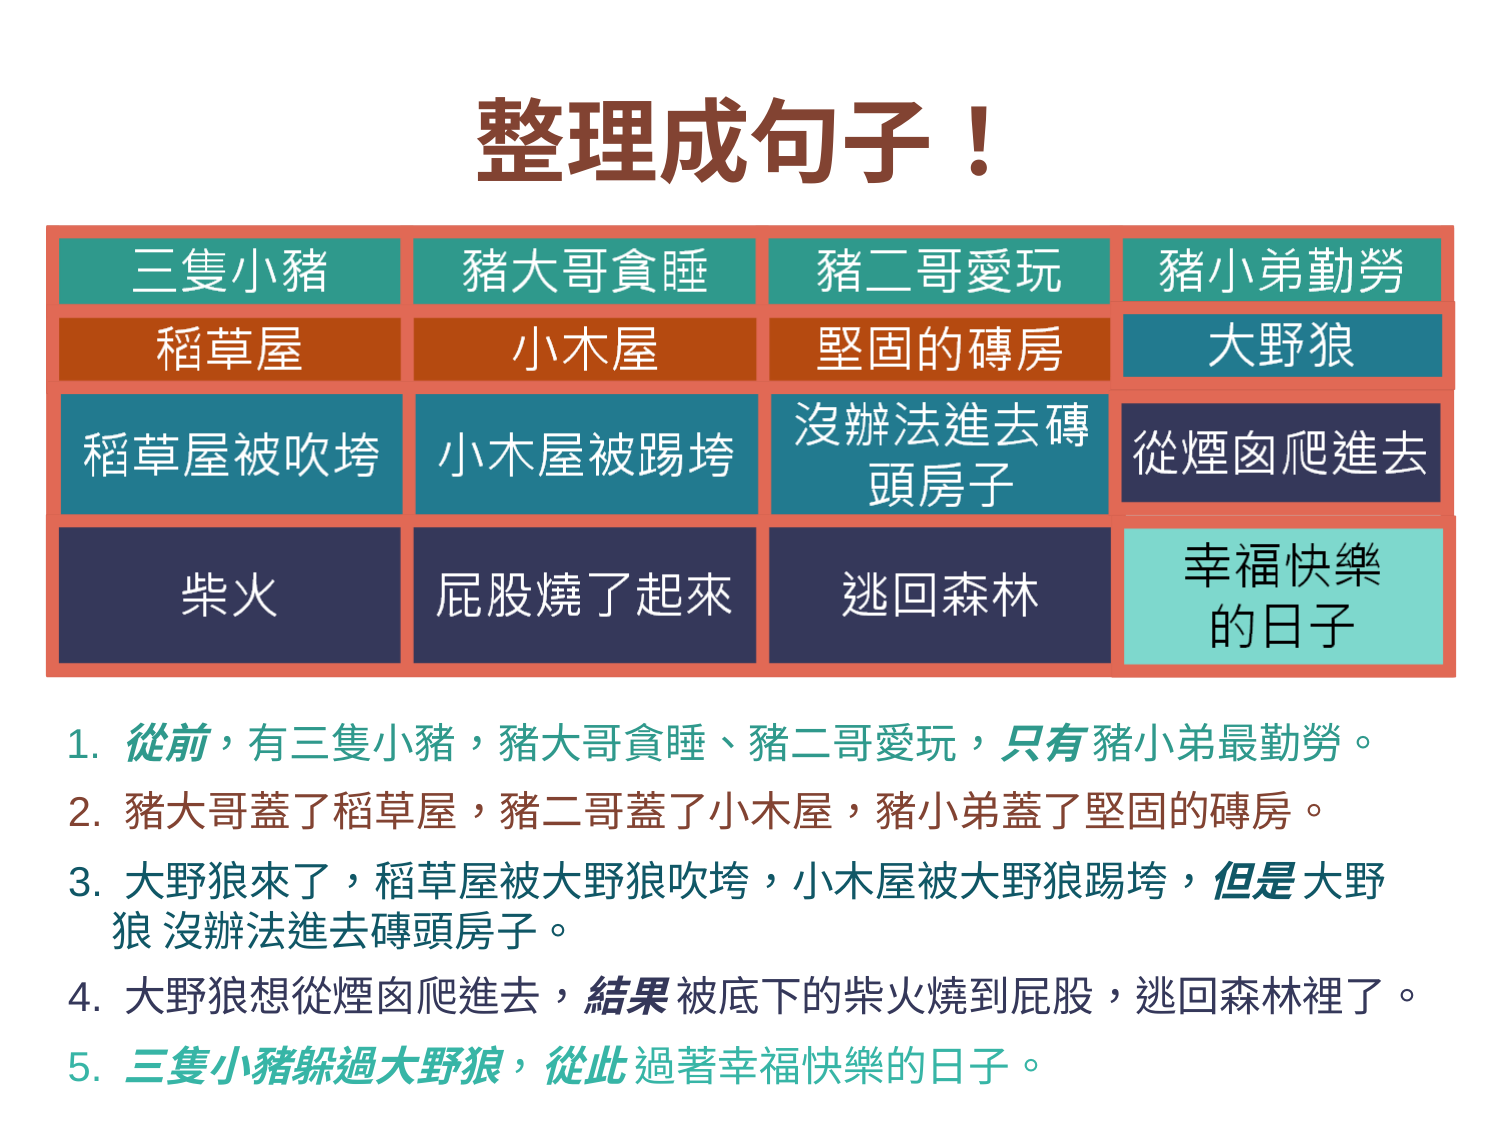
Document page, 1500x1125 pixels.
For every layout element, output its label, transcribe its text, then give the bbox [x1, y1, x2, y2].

text_box 3. 大野狼來了，稻草屋被大野狼吹垮，小木屋被大野狼踢垮，但是 大野狼 沒辦法進去磚頭房子。 [53, 847, 1437, 962]
text_box 5. 三隻小豬躲過大野狼，從此 過著幸福快樂的日子。 [53, 1033, 1181, 1098]
text_box 2. 豬大哥蓋了稻草屋，豬二哥蓋了小木屋，豬小弟蓋了堅固的磚房。 [53, 777, 1428, 842]
text_box 1. 從前，有三隻小豬，豬大哥貪睡、豬二哥愛玩，只有 豬小弟最勤勞。 [51, 709, 1423, 775]
title 整理成句子！ [75, 45, 1426, 219]
text_box 4. 大野狼想從煙囪爬進去，結果 被底下的柴火燒到屁股，逃回森林裡了。 [53, 962, 1447, 1027]
picture [40, 219, 1461, 683]
